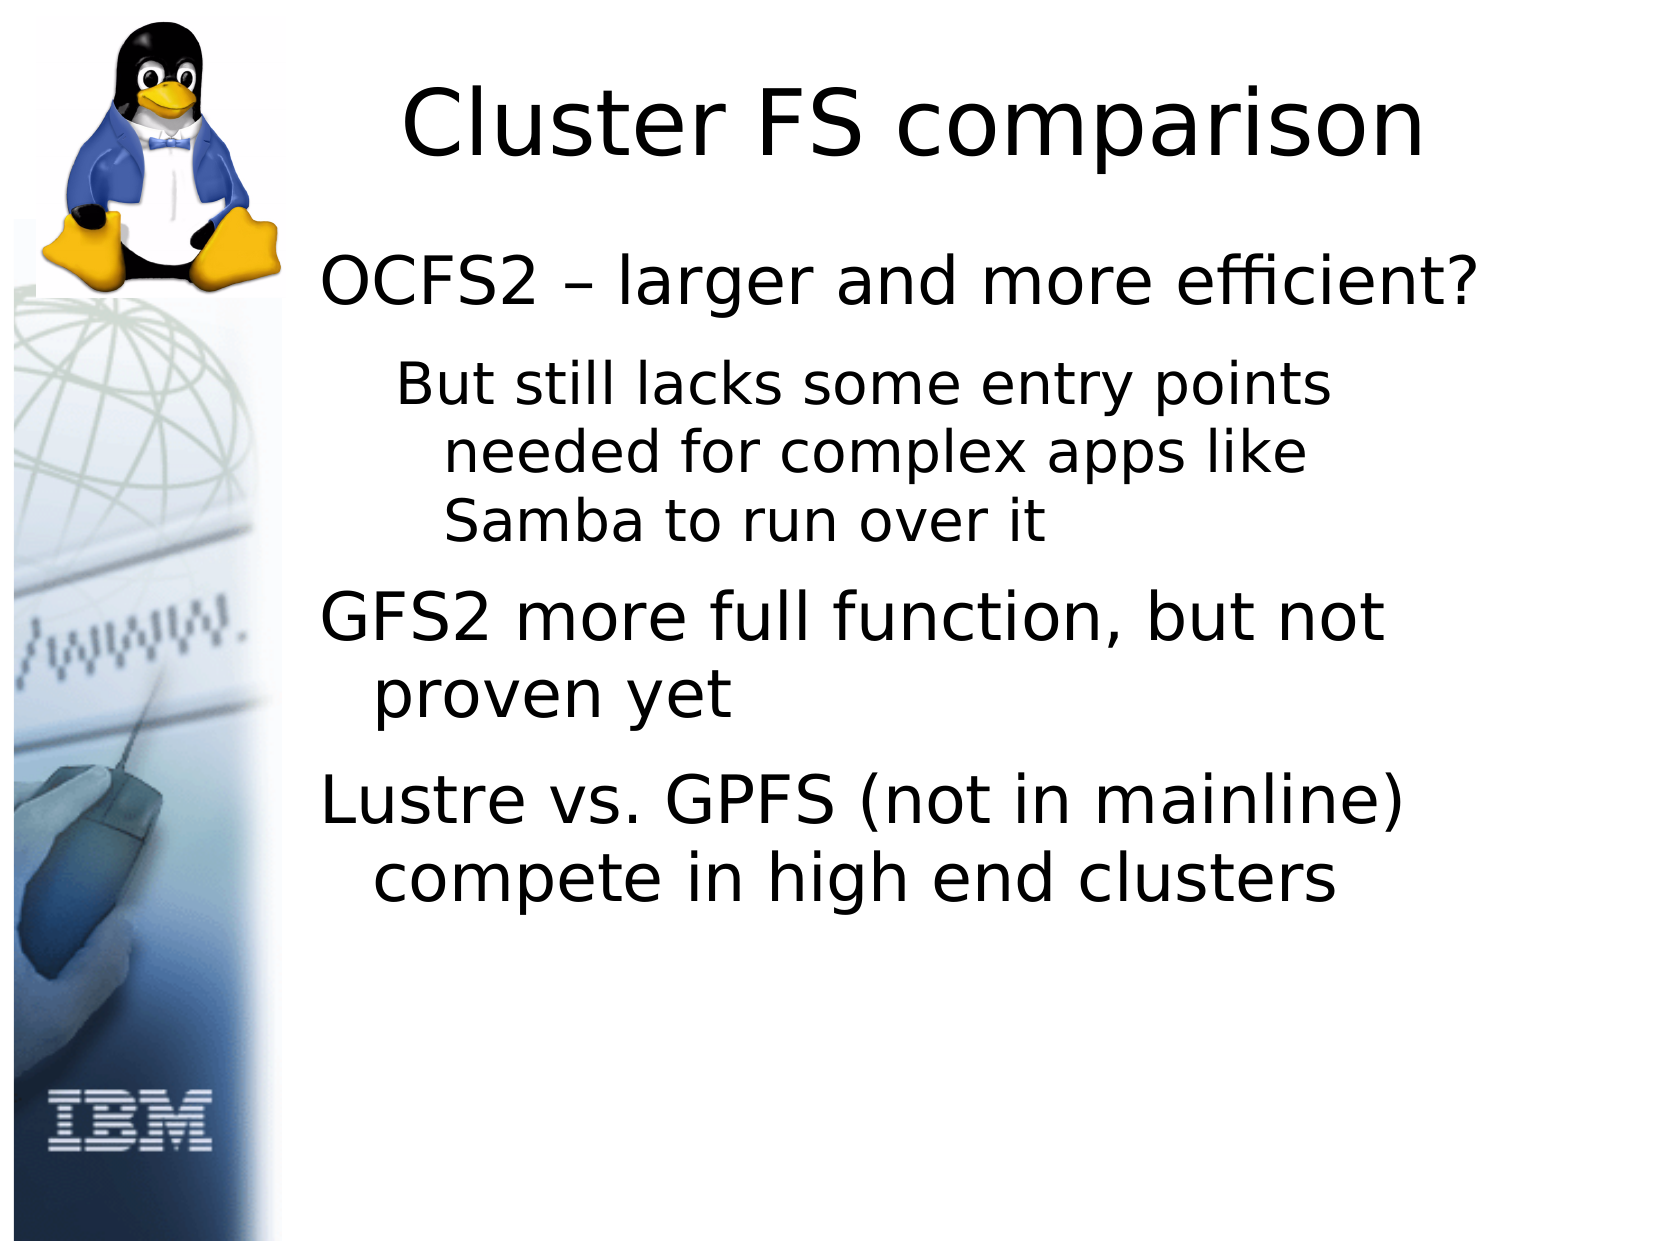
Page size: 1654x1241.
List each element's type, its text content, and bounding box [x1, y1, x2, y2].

title Cluster FS comparison [301, 39, 1528, 209]
list OCFS2 – larger and more efficient? But still lacks some entry points needed for complex apps like Samba to run over it GFS2 more full function, but not proven yet Lustre vs. GPFS (not in mainline) compete in high end clusters [301, 243, 1520, 1182]
